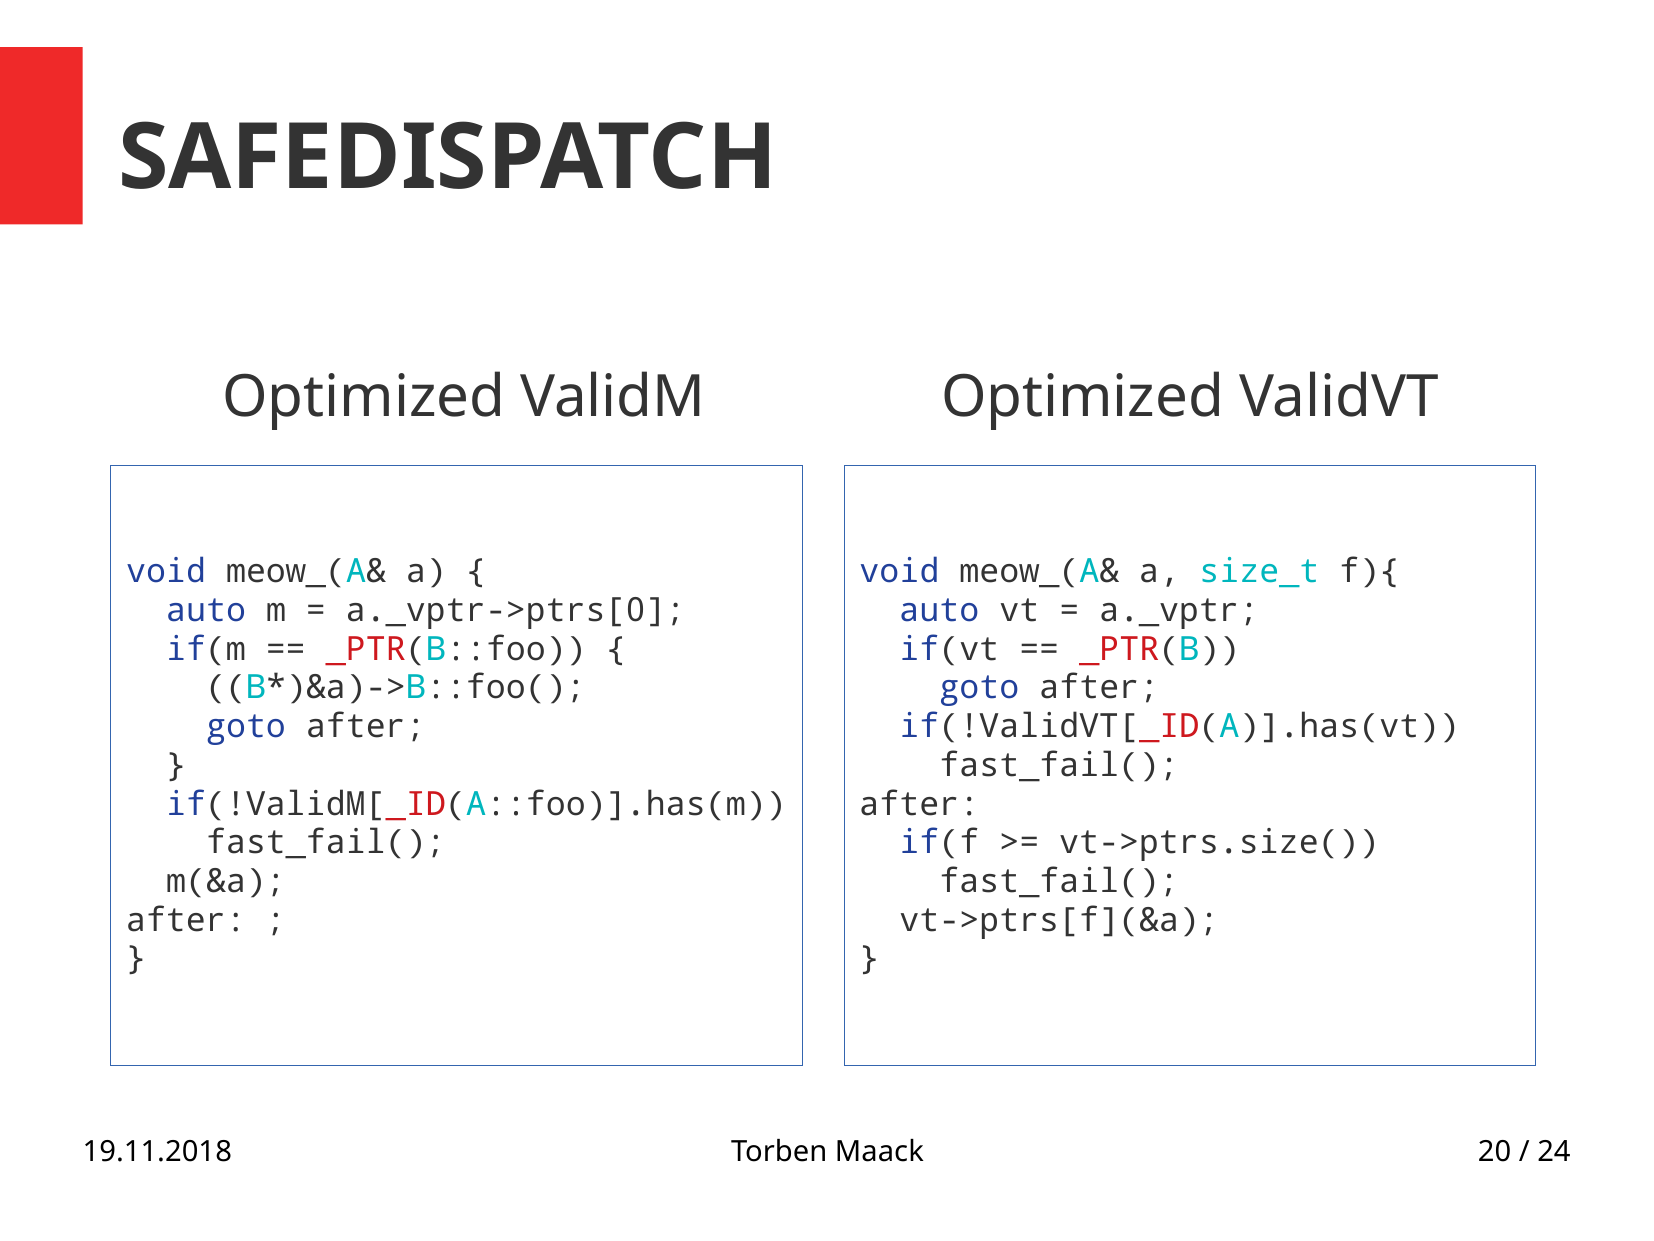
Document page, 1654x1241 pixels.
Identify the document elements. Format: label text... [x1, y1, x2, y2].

list Optimized ValidVT [844, 354, 1536, 421]
list void meow_(A& a) { auto m = a._vptr->ptrs[0]; if(m == _PTR(B::foo)) { ((B*)&a)->B::foo(); goto after; } if(!ValidM[_ID(A::foo)].has(m)) fast_fail(); m(&a); after: ; } [110, 465, 803, 1066]
list void meow_(A& a, size_t f){ auto vt = a._vptr; if(vt == _PTR(B)) goto after; if(!ValidVT[_ID(A)].has(vt)) fast_fail(); after: if(f >= vt->ptrs.size()) fast_fail(); vt->ptrs[f](&a); } [844, 465, 1536, 1066]
title SAFEDISPATCH [118, 49, 1571, 257]
list Optimized ValidM [118, 354, 810, 421]
